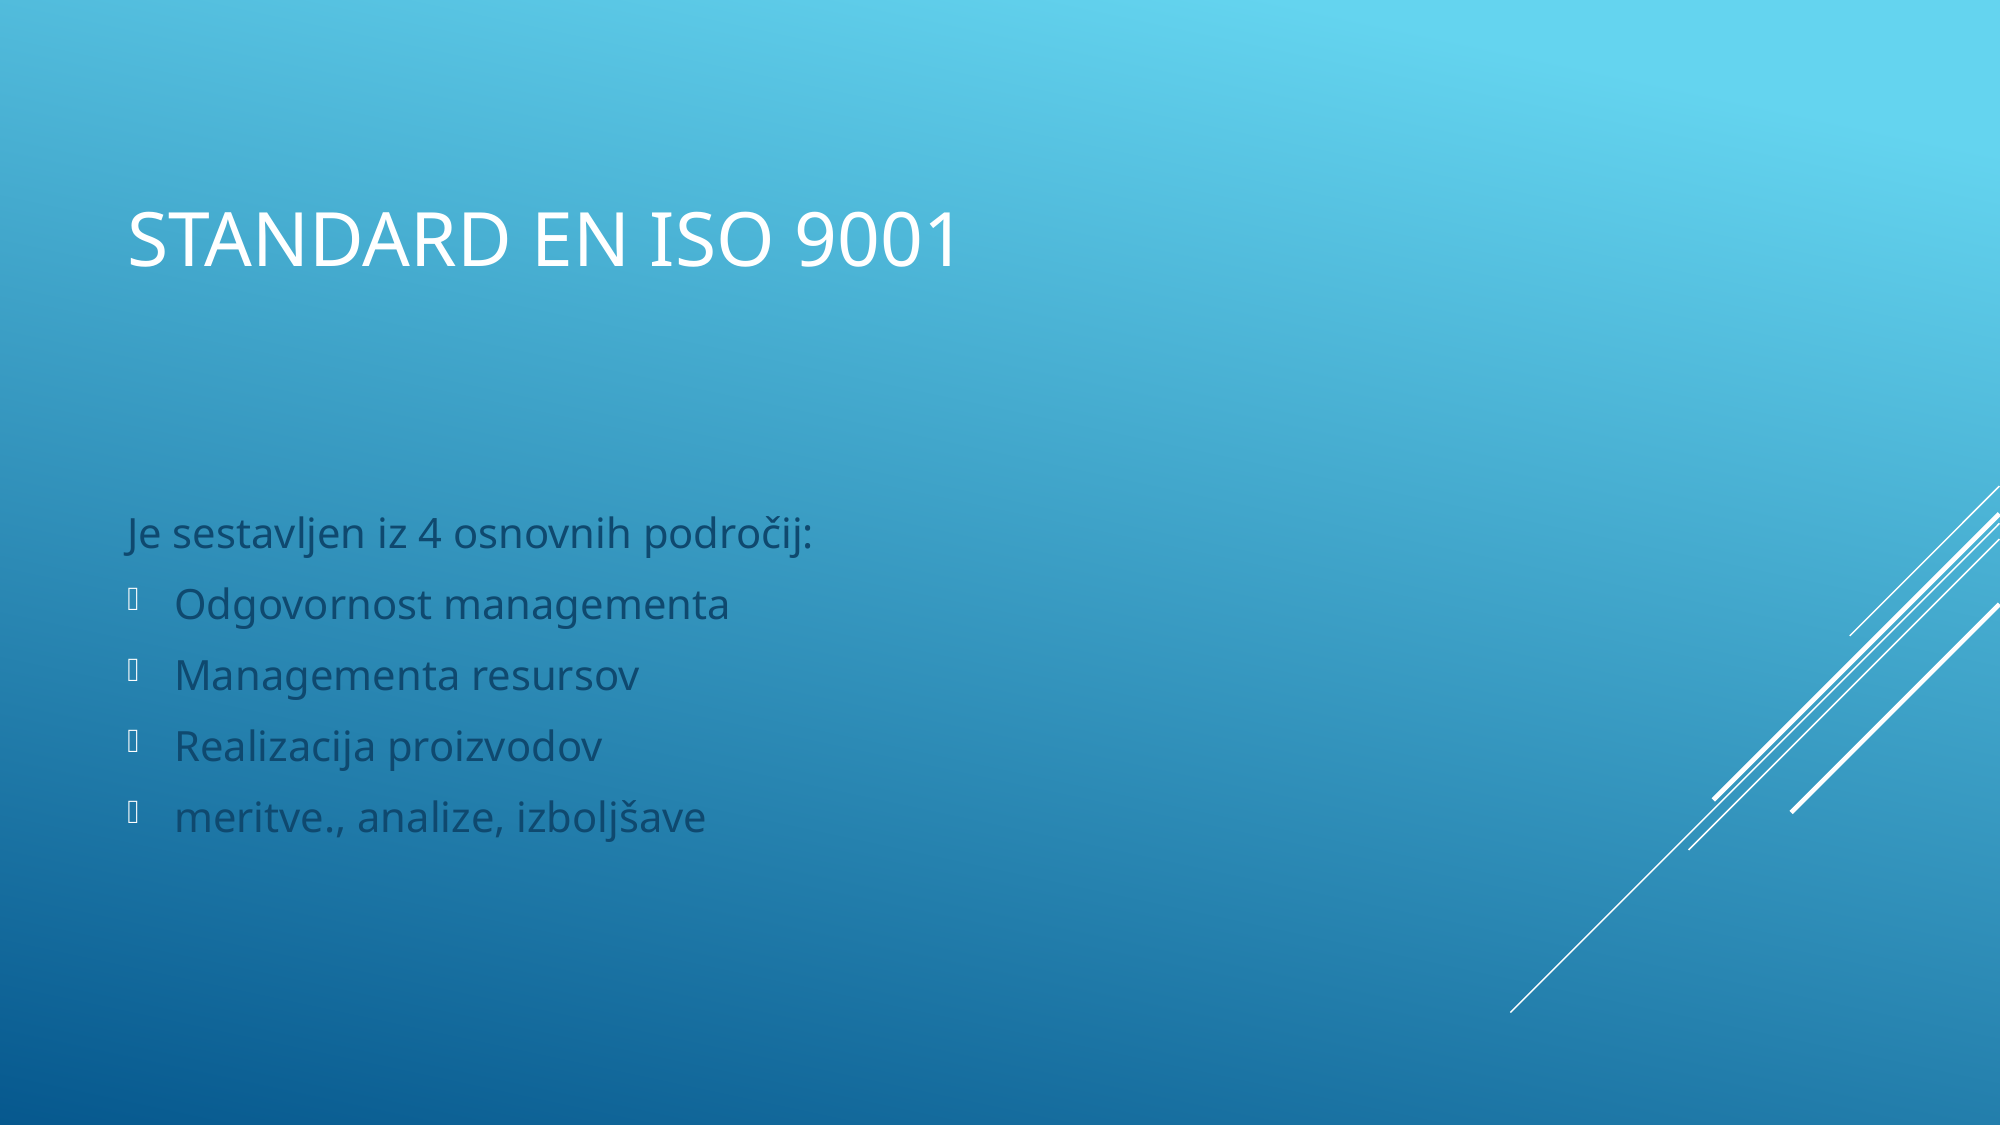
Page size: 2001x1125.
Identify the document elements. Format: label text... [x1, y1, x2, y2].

title STANDARD en iso 9001 [112, 112, 1513, 360]
list Je sestavljen iz 4 osnovnih področij: Odgovornost managementa Managementa resursov Realizacija proizvodov meritve., analize, izboljšave [112, 412, 1513, 1006]
